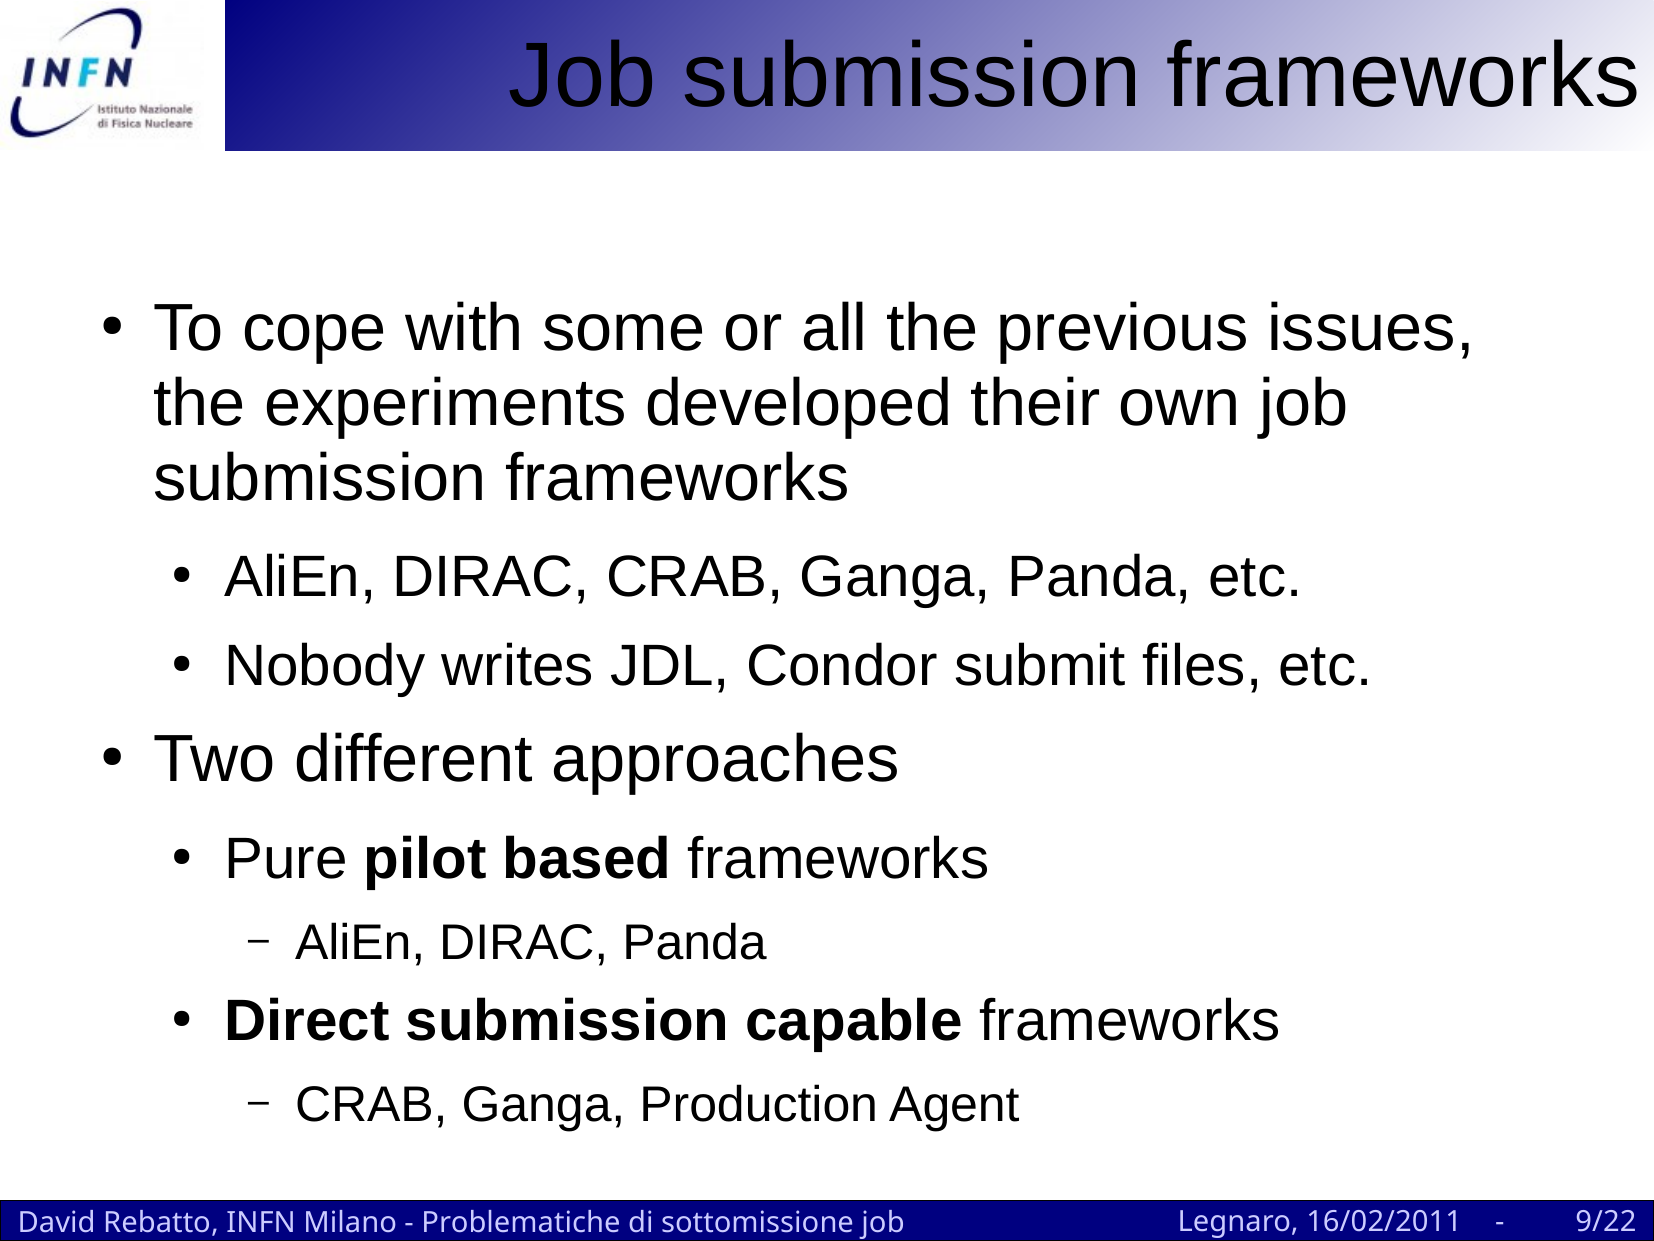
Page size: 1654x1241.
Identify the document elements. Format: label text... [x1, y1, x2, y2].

title Job submission frameworks [225, 0, 1654, 151]
picture [0, 1, 204, 150]
list To cope with some or all the previous issues, the experiments developed their own job submission frameworks AliEn, DIRAC, CRAB, Ganga, Panda, etc. Nobody writes JDL, Condor submit files, etc. Two different approaches Pure pilot based frameworks AliEn, DIRAC, Panda Direct submission capable frameworks CRAB, Ganga, Production Agent [82, 290, 1571, 1135]
